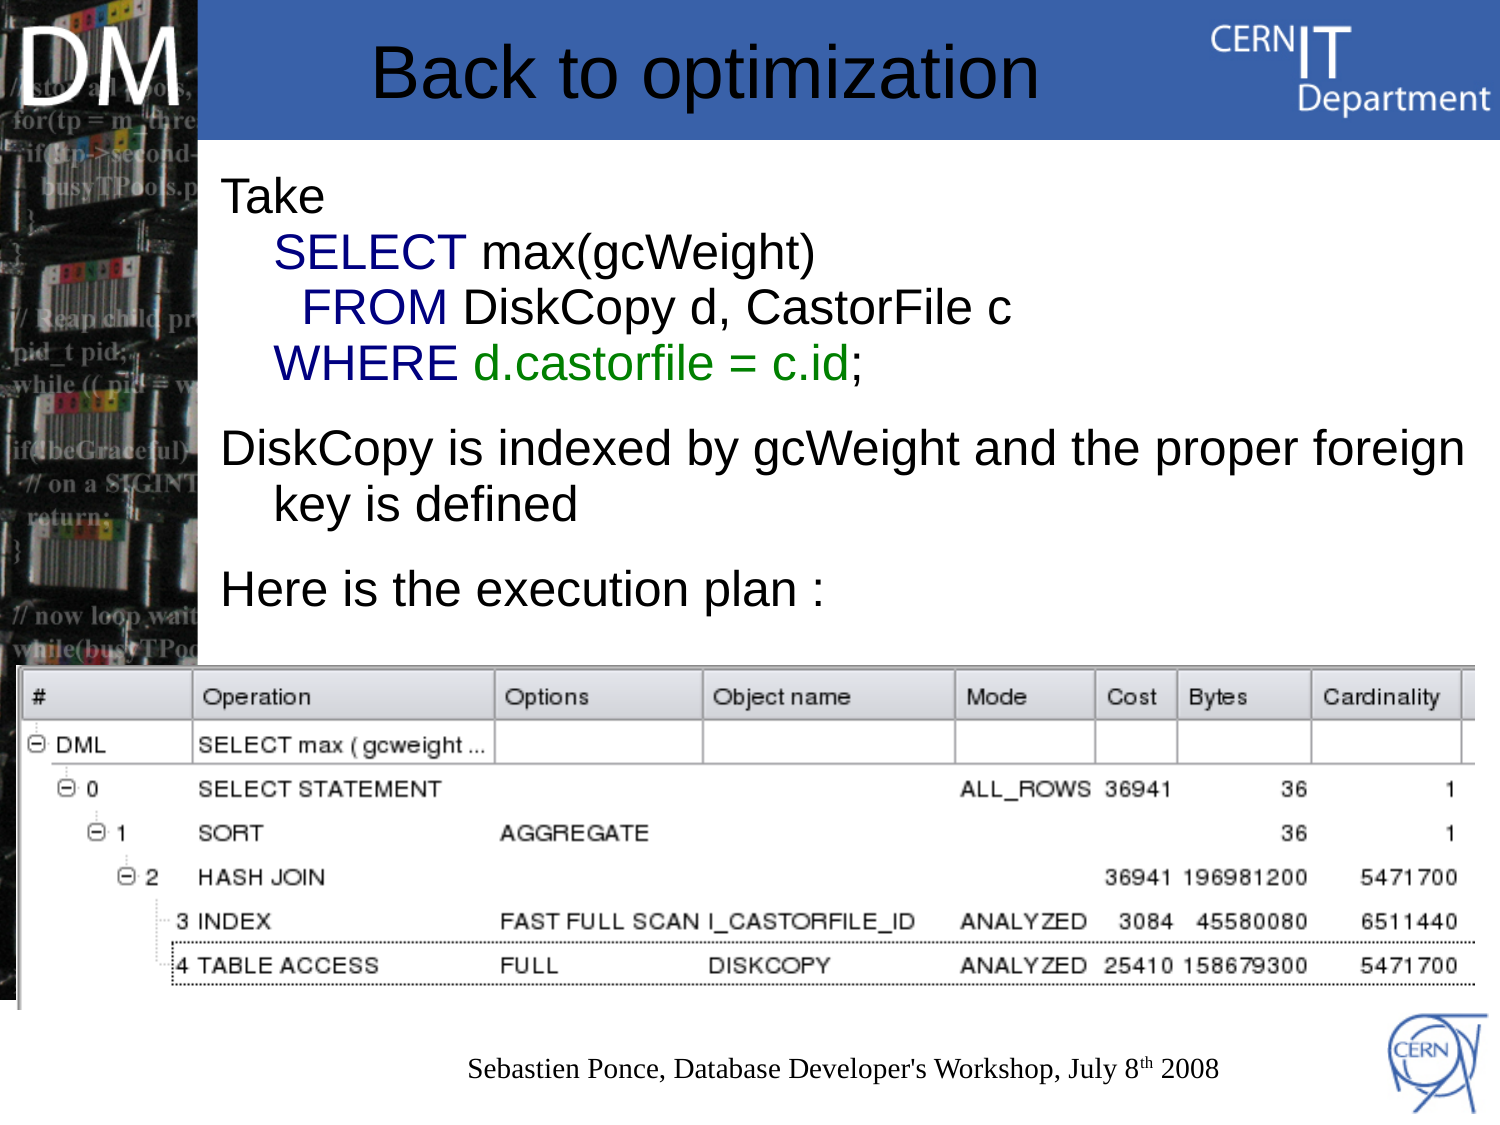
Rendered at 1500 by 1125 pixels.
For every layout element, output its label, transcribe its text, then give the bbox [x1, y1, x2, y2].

list Take SELECT max(gcWeight) FROM DiskCopy d, CastorFile c WHERE d.castorfile = c.id; DiskCopy is indexed by gcWeight and the proper foreign key is defined Here is the execution plan : [187, 153, 1500, 669]
picture [1387, 1012, 1489, 1114]
picture [198, 0, 1500, 140]
title Back to optimization [212, 0, 1201, 138]
picture [16, 665, 1475, 1010]
